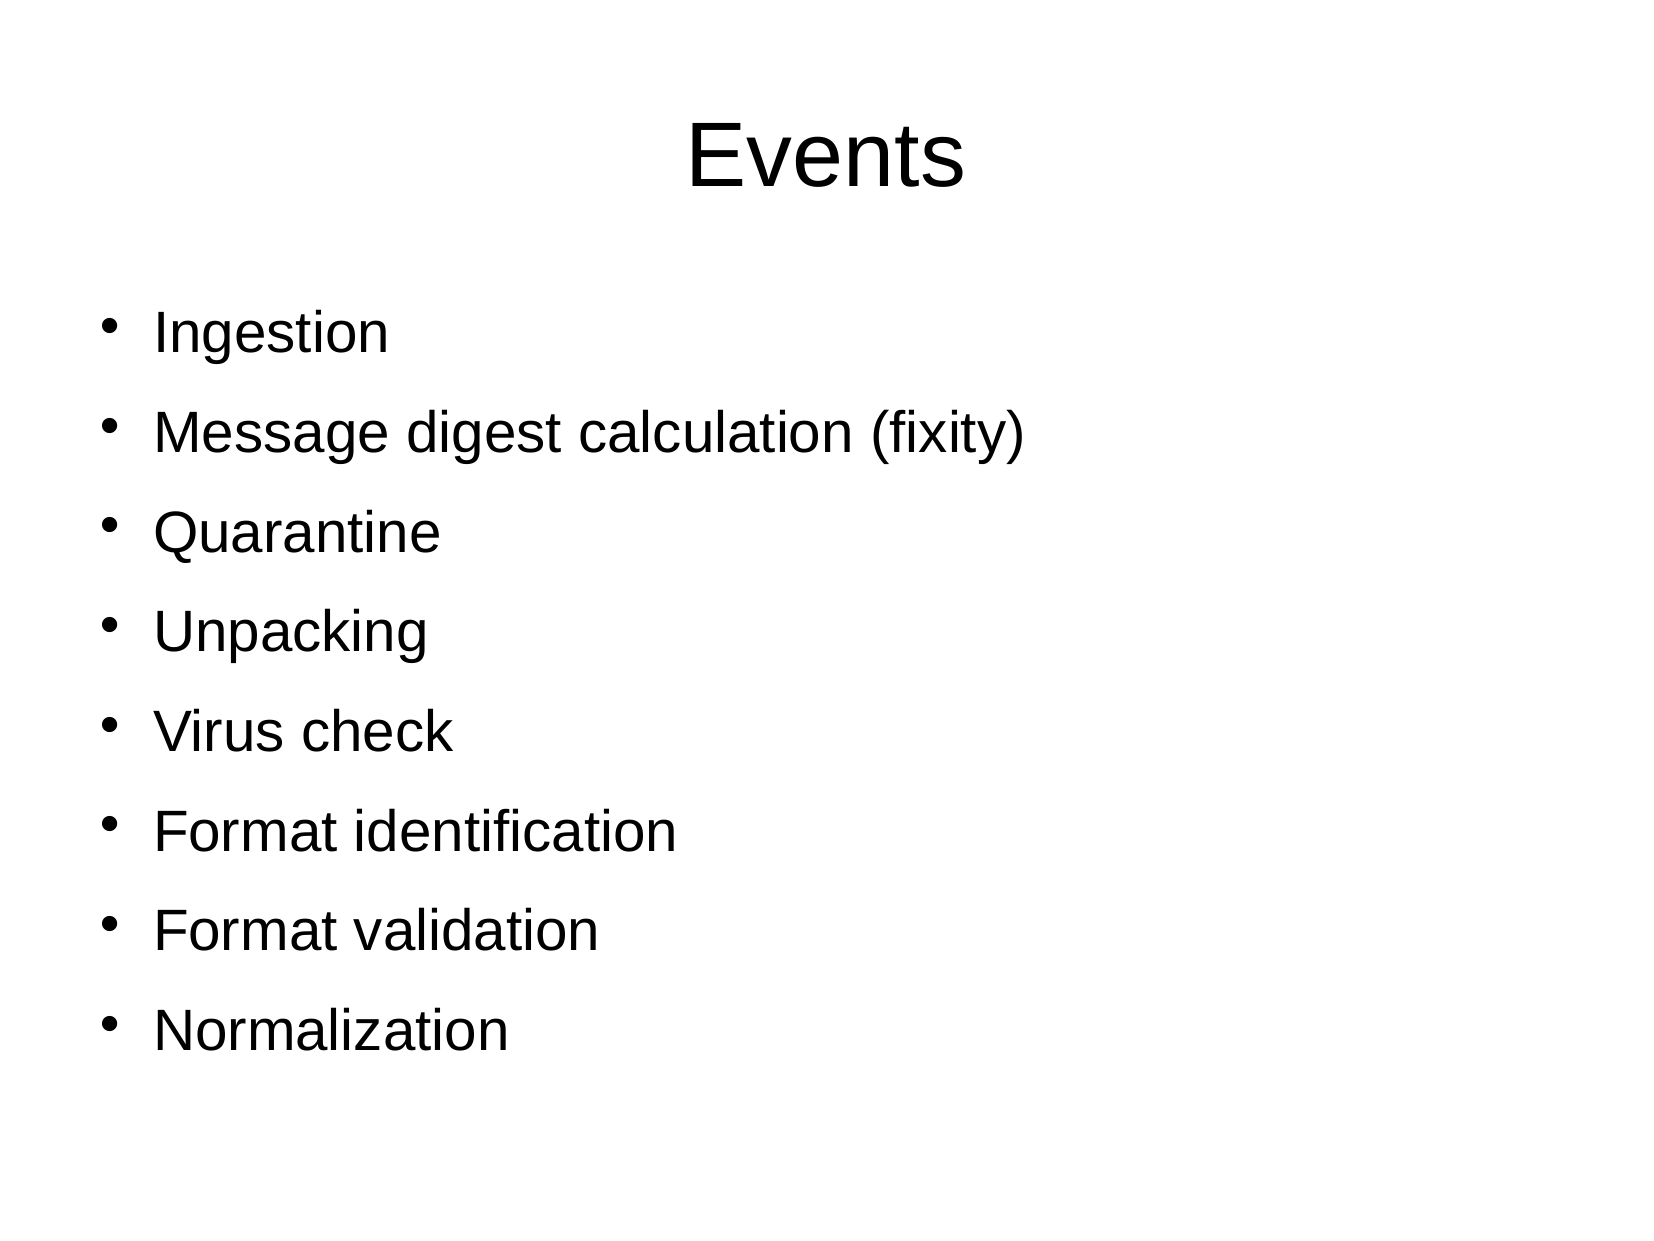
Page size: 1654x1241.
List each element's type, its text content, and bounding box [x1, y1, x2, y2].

text_box Events [82, 49, 1571, 257]
text_box Ingestion Message digest calculation (fixity) Quarantine Unpacking Virus check Format identification Format validation Normalization [82, 289, 1571, 1109]
